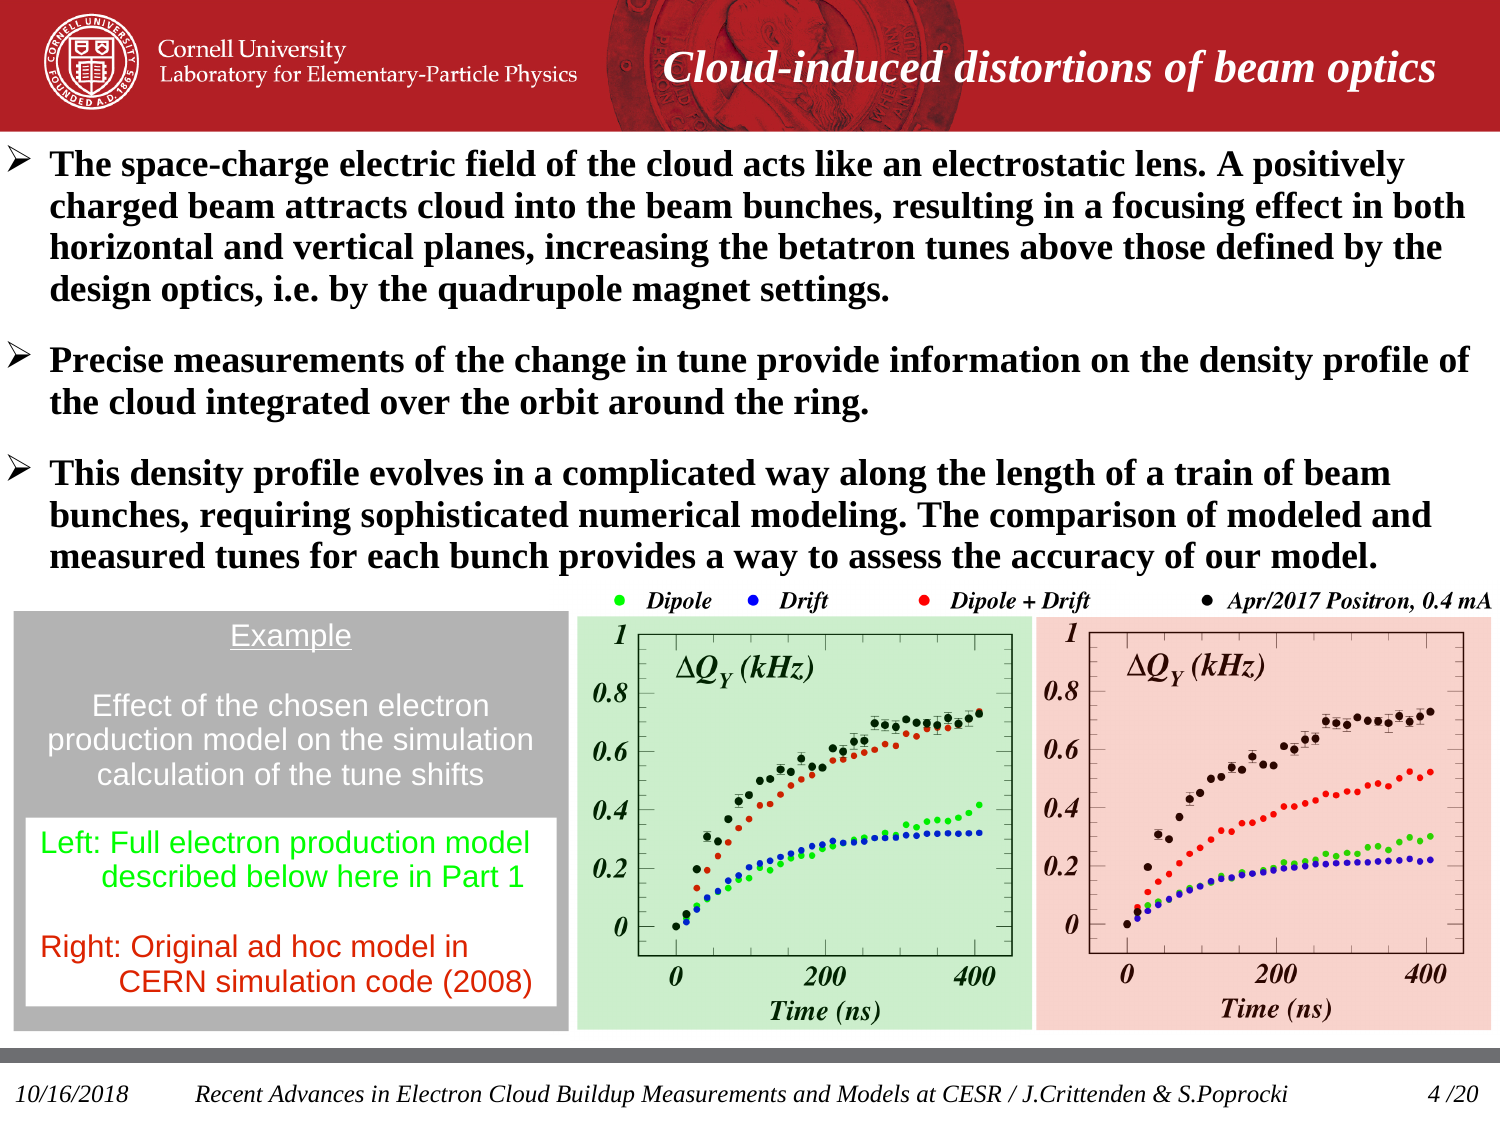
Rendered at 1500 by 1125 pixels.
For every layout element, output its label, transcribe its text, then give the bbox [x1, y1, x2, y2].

text_box [562, 616, 1033, 1035]
text_box The space-charge electric field of the cloud acts like an electrostatic lens. A positively charged beam attracts cloud into the beam bunches, resulting in a focusing effect in both horizontal and vertical planes, increasing the betatron tunes above those defined by the design optics, i.e. by the quadrupole magnet settings. Precise measurements of the change in tune provide information on the density profile of the cloud integrated over the orbit around the ring. This density profile evolves in a complicated way along the length of a train of beam bunches, requiring sophisticated numerical modeling. The comparison of modeled and measured tunes for each bunch provides a way to assess the accuracy of our model. [0, 104, 1500, 616]
text_box Left: Full electron production model described below here in Part 1 Right: Original ad hoc model in CERN simulation code (2008) [25, 817, 557, 1007]
text_box [1036, 617, 1492, 1031]
title Cloud-induced distortions of beam optics [600, 0, 1500, 104]
picture [570, 616, 1500, 1041]
picture [0, 0, 600, 104]
text_box Example Effect of the chosen electron production model on the simulation calculation of the tune shifts Left: Full electron production model described below here in Part 1 Right: Original ad hoc model in CERN simulation code(2008) [13, 616, 569, 1032]
